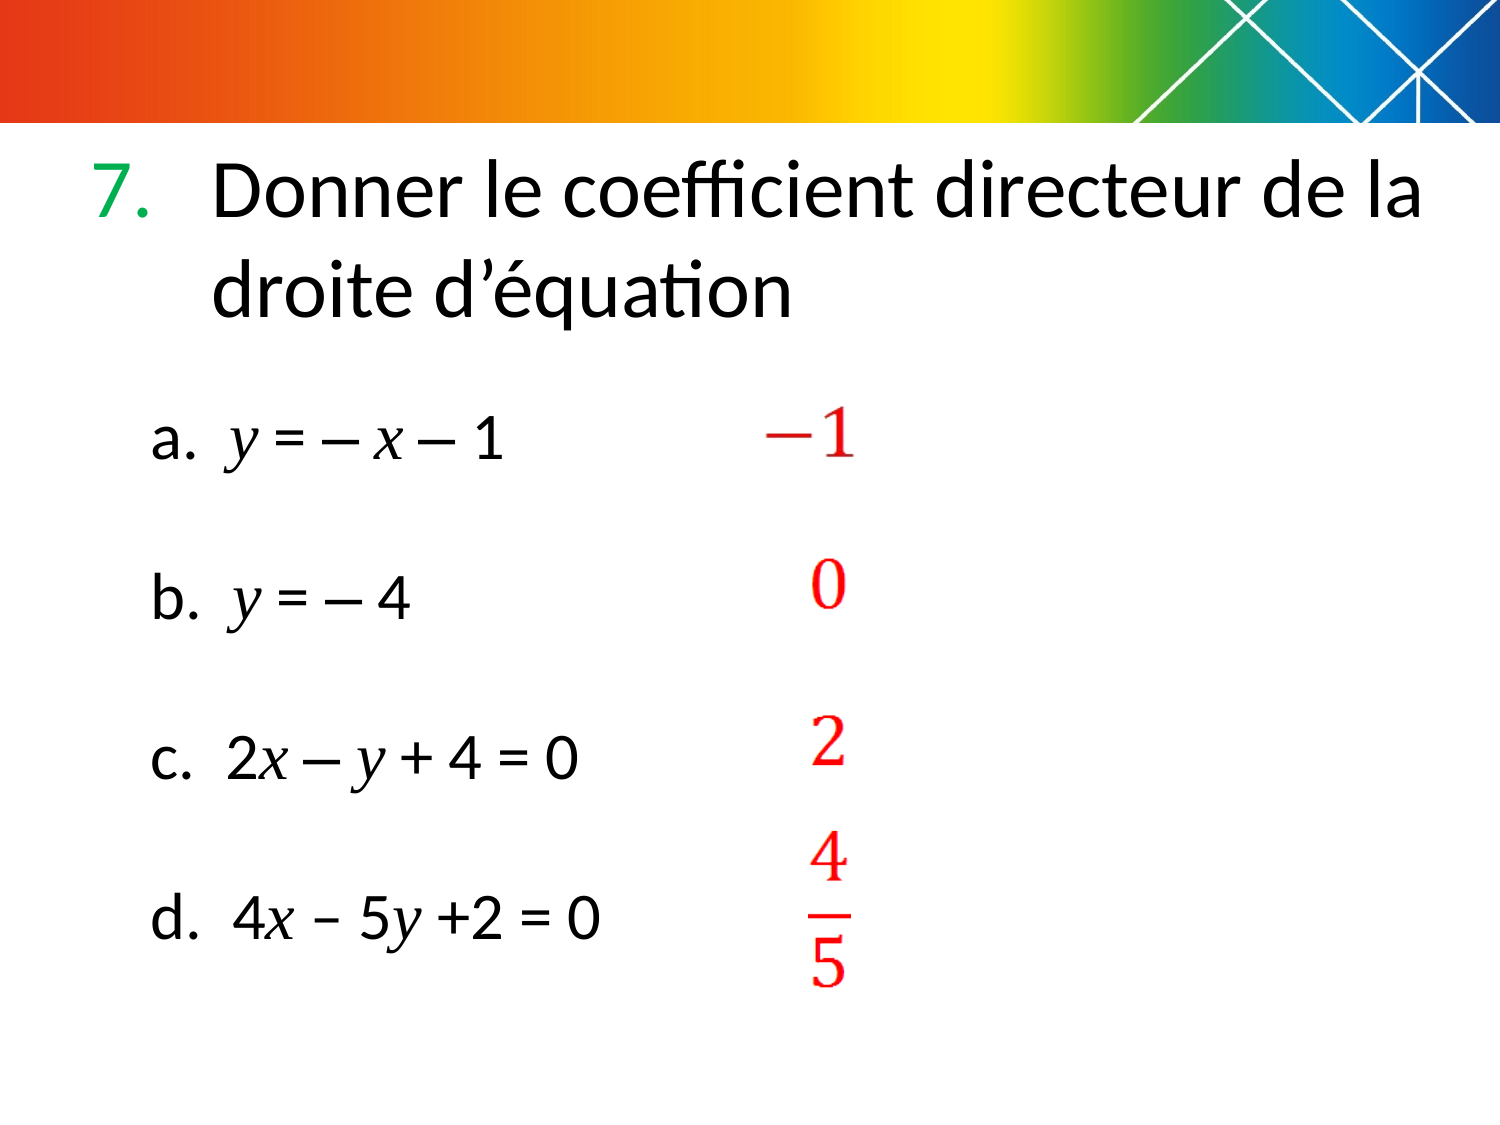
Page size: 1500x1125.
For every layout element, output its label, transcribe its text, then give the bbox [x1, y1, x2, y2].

picture [761, 386, 859, 489]
picture [808, 538, 851, 641]
picture [1340, 0, 1500, 123]
text_box a. y = – x – 1 b. y = – 4 c. 2x – y + 4 = 0 d. 4x – 5y +2 = 0 [135, 385, 691, 1041]
picture [808, 695, 851, 797]
picture [0, 0, 1359, 123]
title Donner le coefficient directeur de la droite d’équation [75, 126, 1454, 342]
picture [808, 820, 851, 1002]
